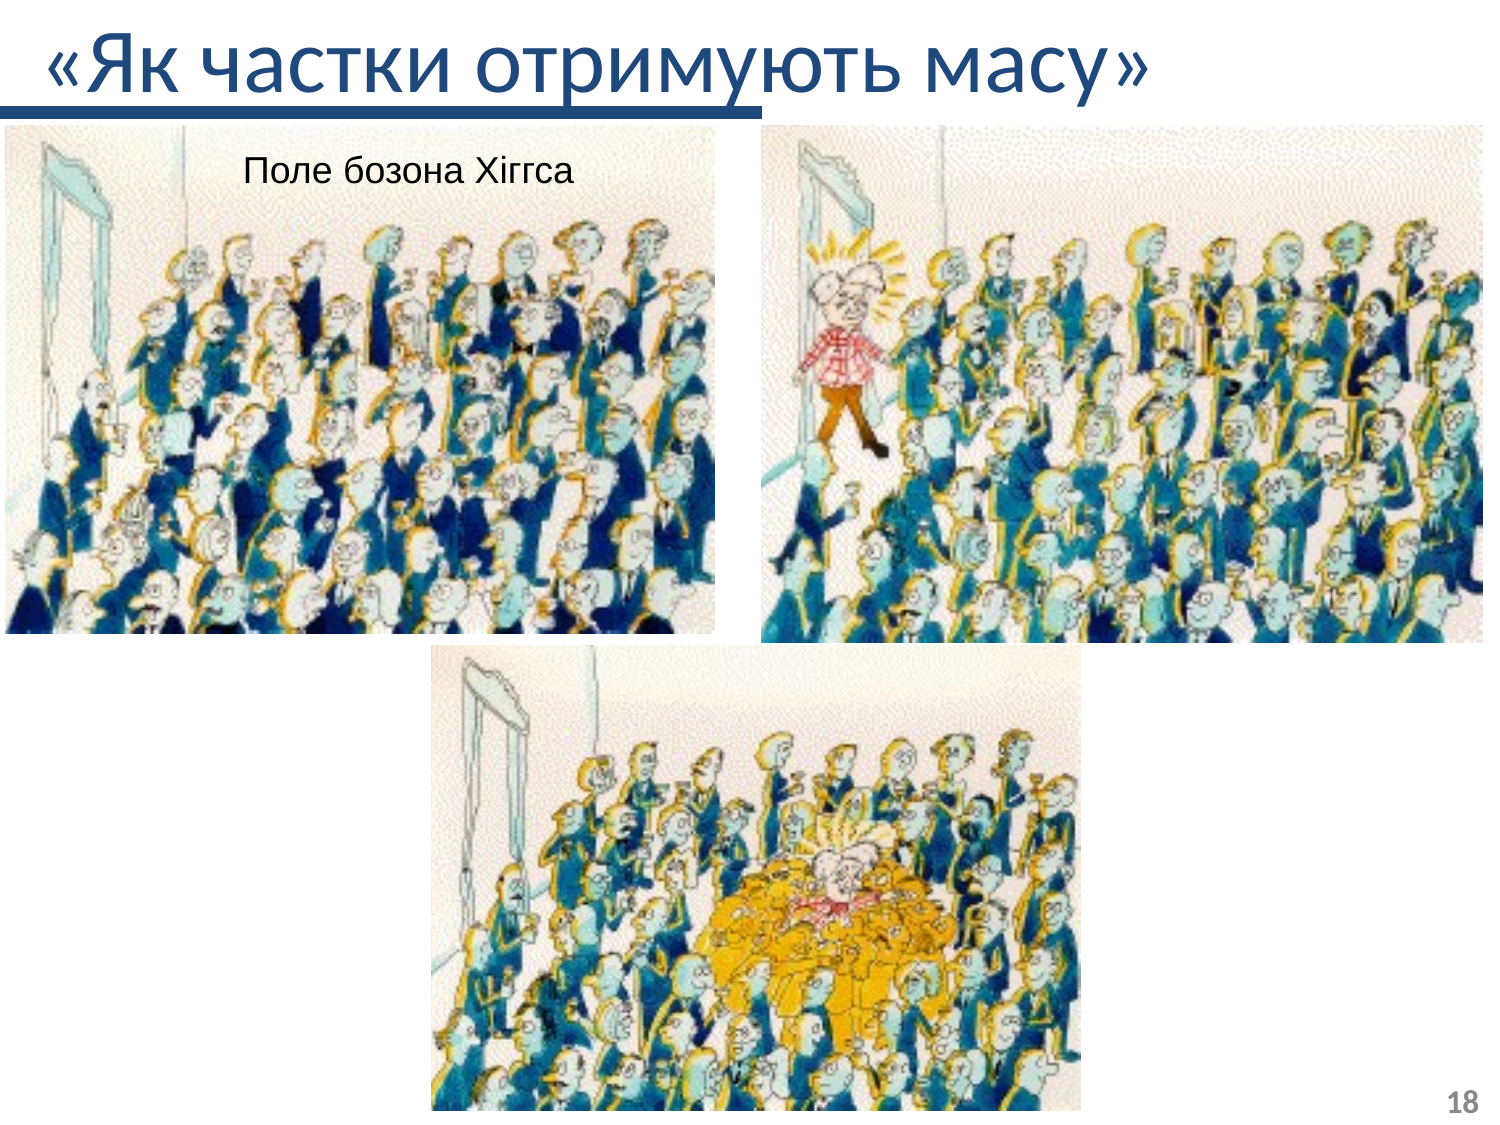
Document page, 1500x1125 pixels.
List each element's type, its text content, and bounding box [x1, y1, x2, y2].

title «Як частки отримують масу» [24, 6, 1475, 107]
picture [761, 125, 1483, 643]
slide_number <number> [1387, 1082, 1495, 1118]
picture [5, 125, 715, 634]
text_box Поле бозона Хіггса [228, 141, 589, 199]
picture [431, 645, 1081, 1111]
